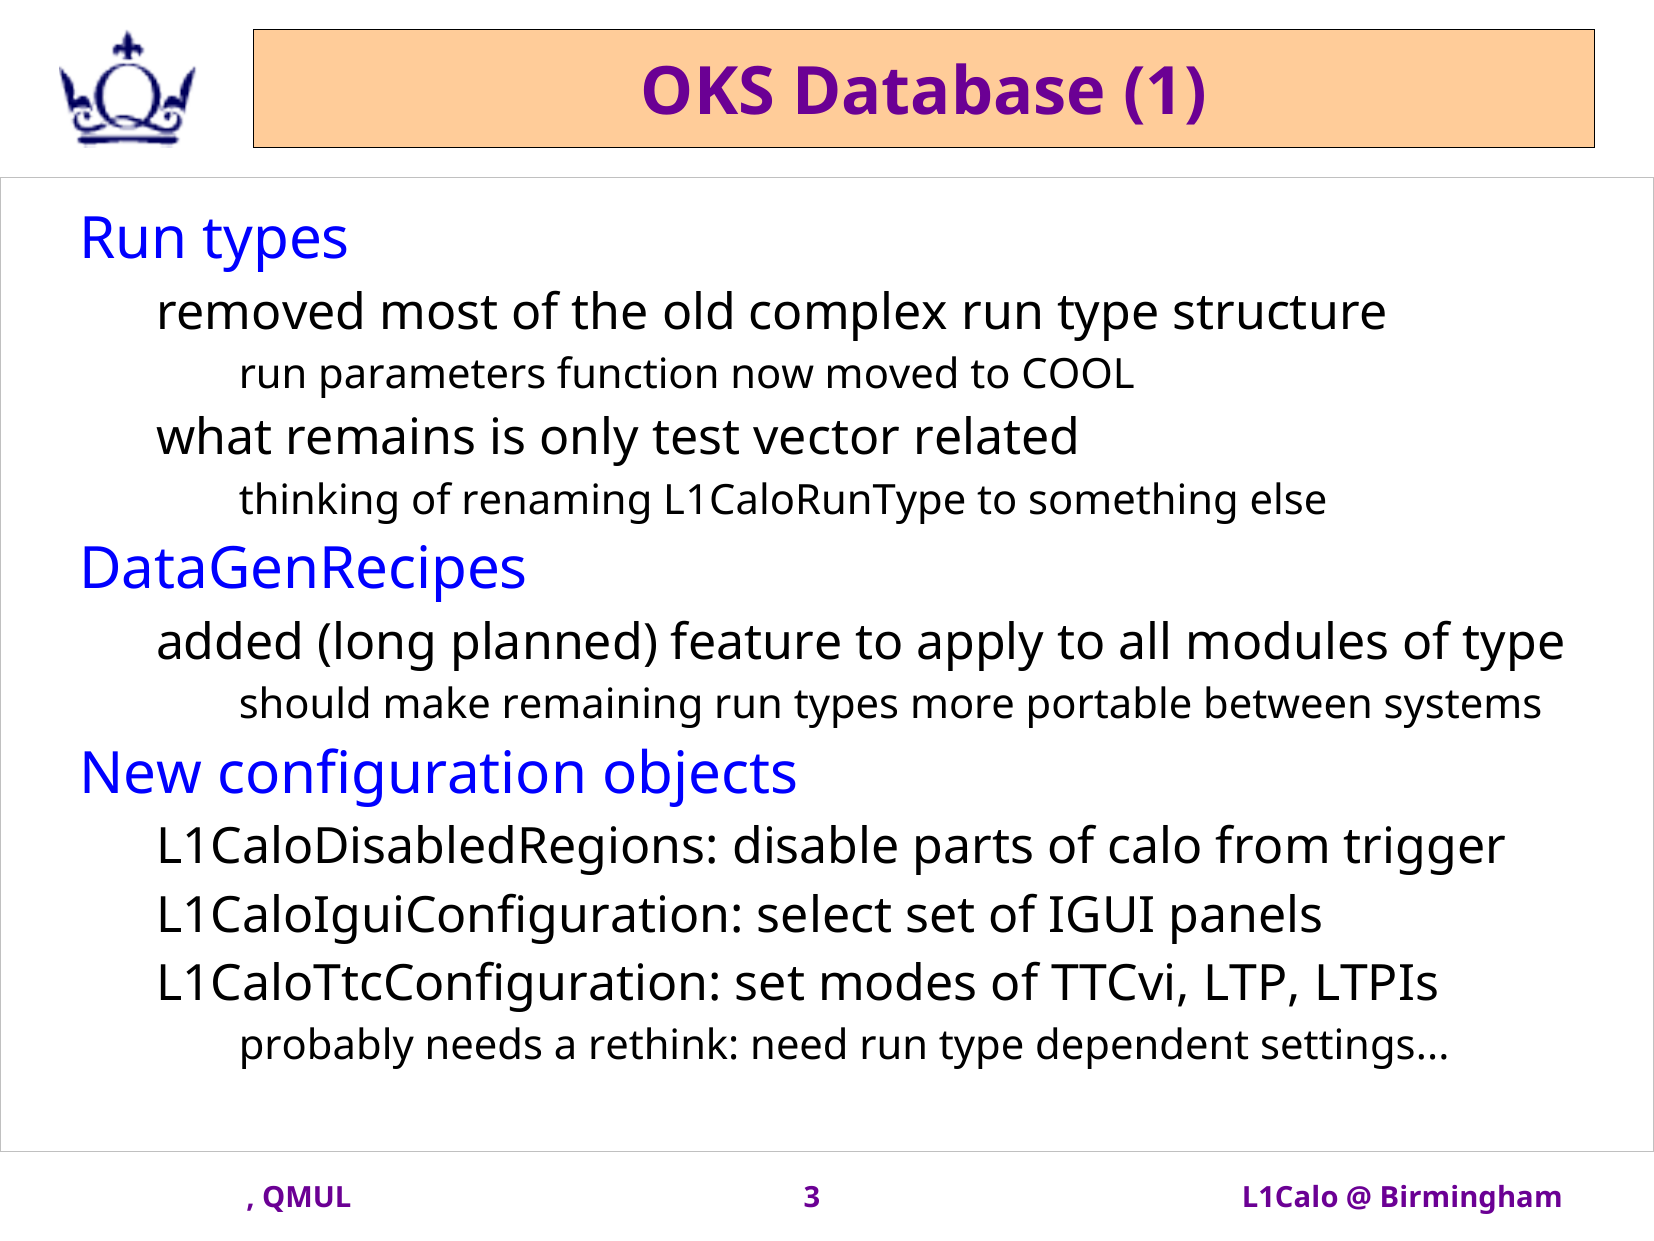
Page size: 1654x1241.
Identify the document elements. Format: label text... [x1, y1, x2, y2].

picture [59, 29, 200, 148]
title OKS Database (1) [253, 29, 1595, 148]
list Run types removed most of the old complex run type structure run parameters function now moved to COOL what remains is only test vector related thinking of renaming L1CaloRunType to something else DataGenRecipes added (long planned) feature to apply to all modules of type should make remaining run types more portable between systems New configuration objects L1CaloDisabledRegions: disable parts of calo from trigger L1CaloIguiConfiguration: select set of IGUI panels L1CaloTtcConfiguration: set modes of TTCvi, LTP, LTPIs probably needs a rethink: need run type dependent settings... [61, 196, 1605, 1117]
